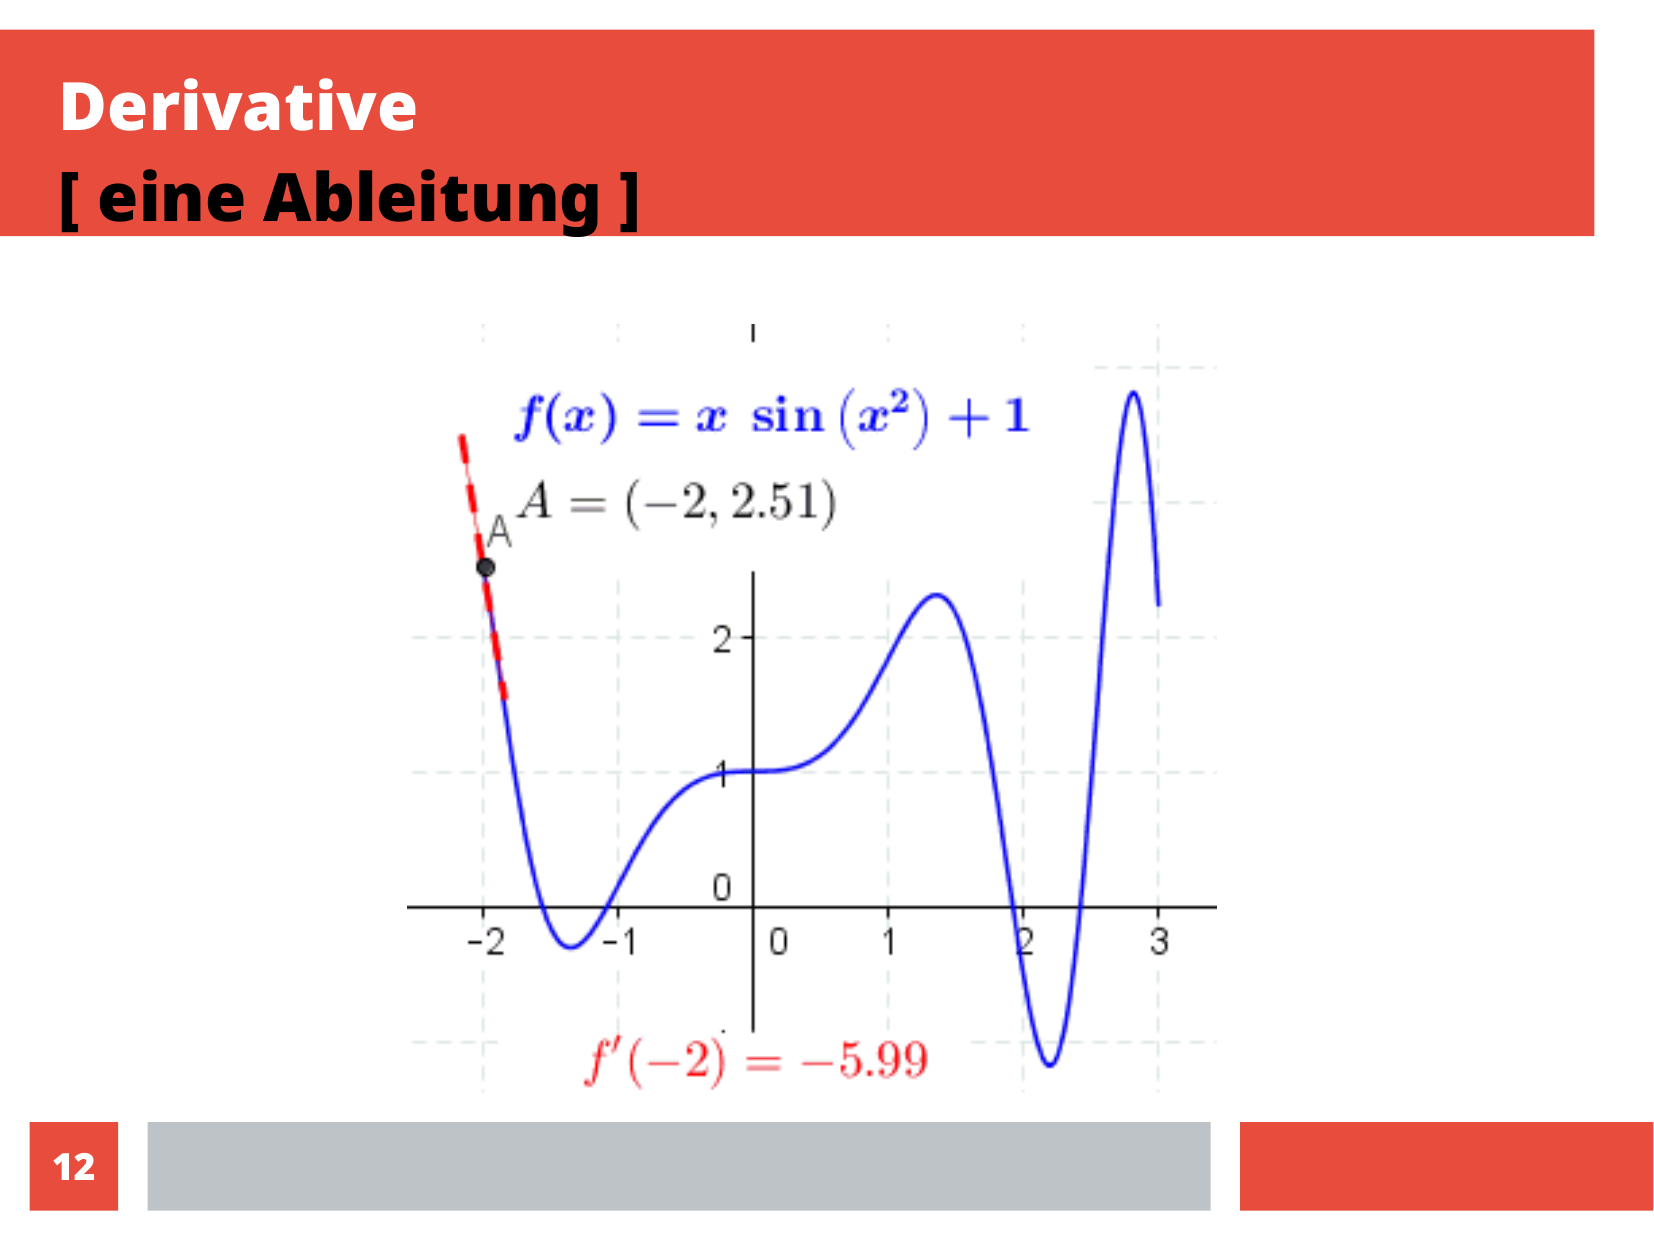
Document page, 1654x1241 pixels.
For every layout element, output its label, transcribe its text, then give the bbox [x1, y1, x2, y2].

title Derivative [ eine Ableitung ] [59, 59, 1595, 207]
picture [407, 324, 1217, 1093]
